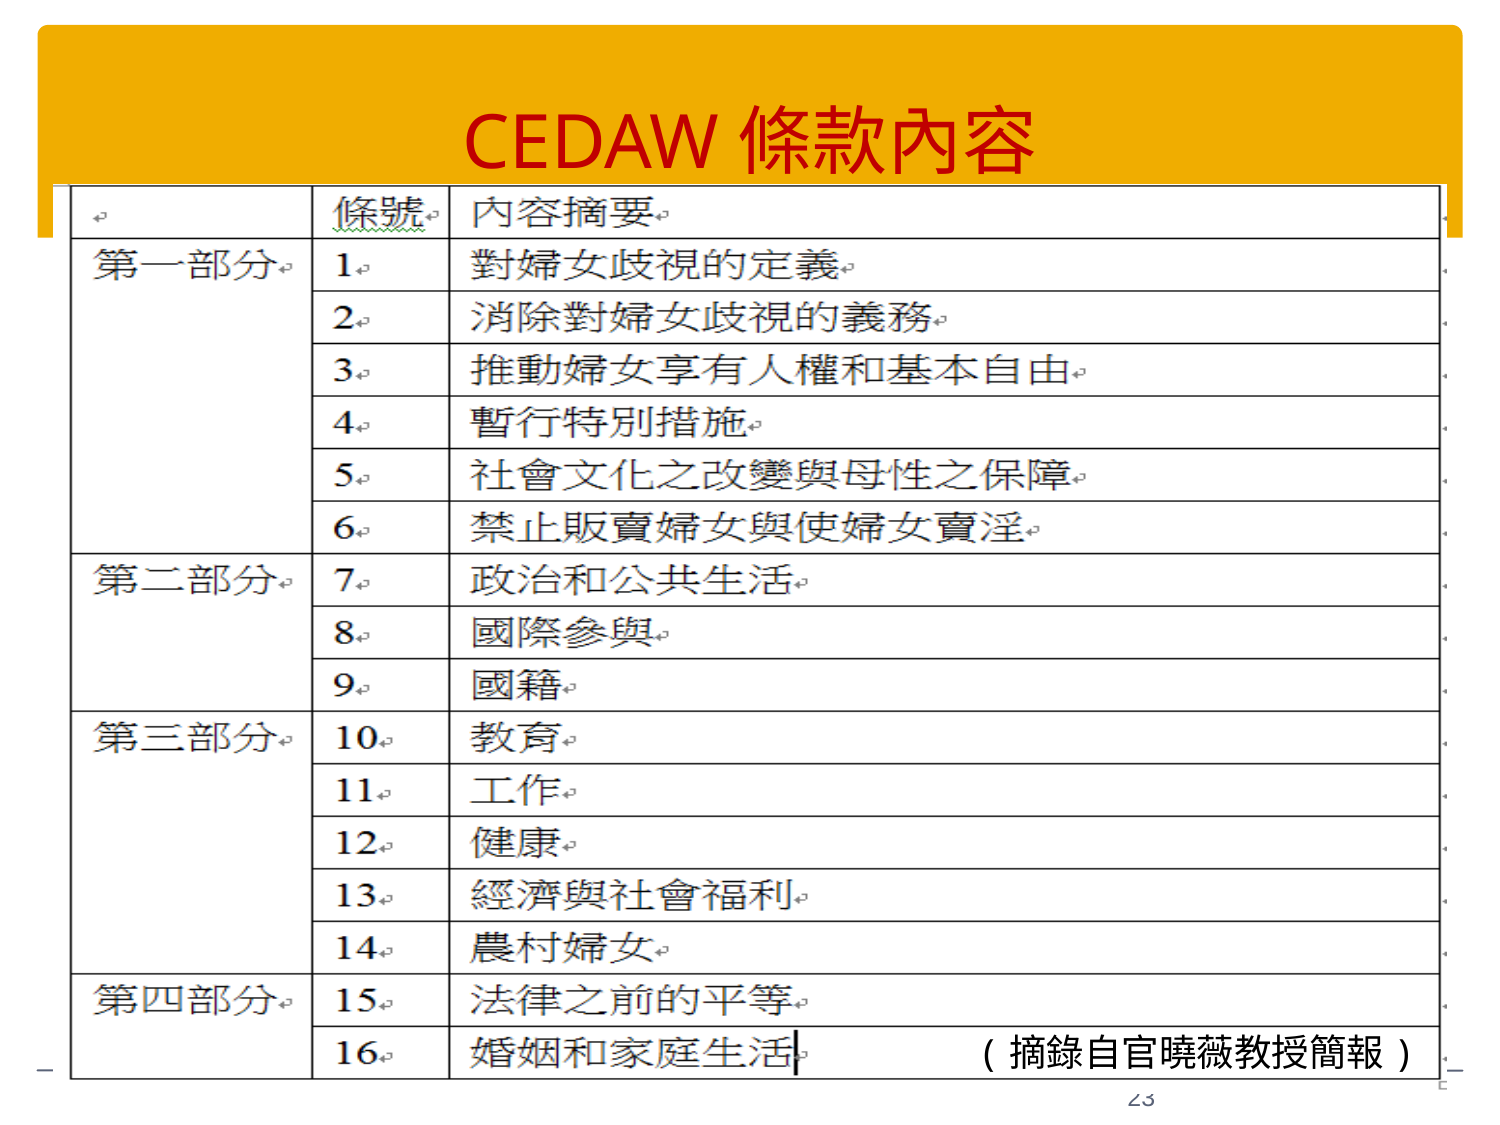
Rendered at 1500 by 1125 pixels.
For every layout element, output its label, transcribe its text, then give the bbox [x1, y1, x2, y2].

text_box 23 [1112, 1069, 1463, 1123]
text_box (摘錄自官曉薇教授簡報) [963, 1022, 1431, 1082]
title CEDAW條款內容 [50, 45, 1451, 233]
picture [53, 184, 1447, 1094]
